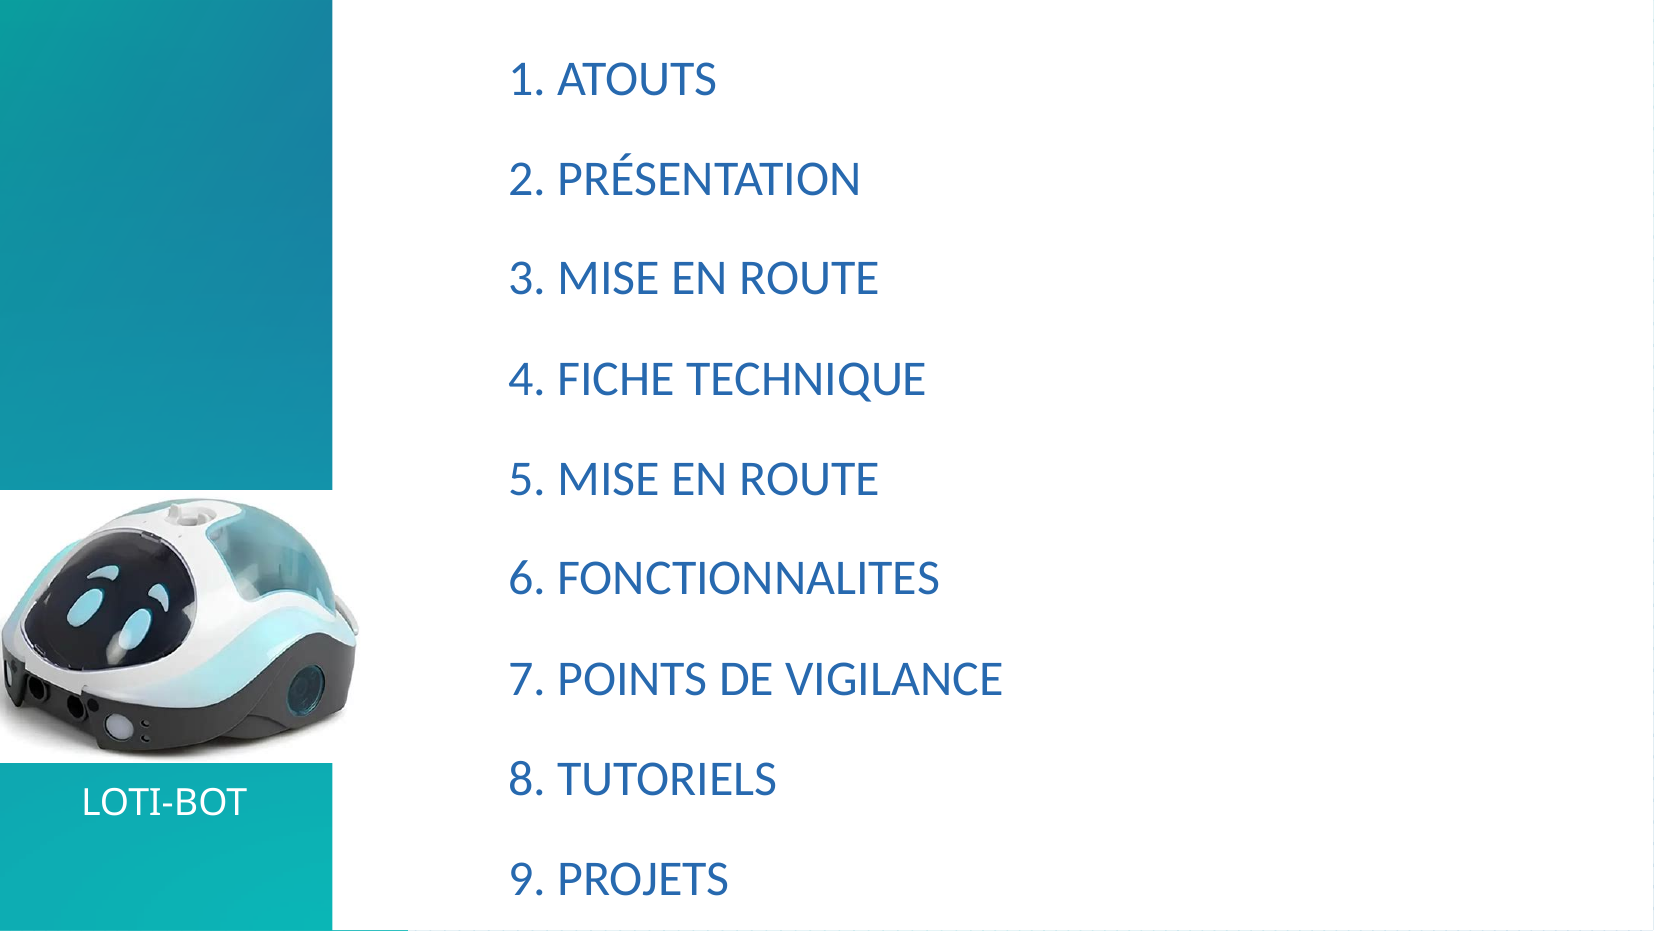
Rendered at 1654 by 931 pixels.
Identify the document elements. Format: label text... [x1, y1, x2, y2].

text_box [0, 0, 1654, 931]
picture [0, 490, 361, 763]
text_box LOTI-BOT [0, 763, 329, 859]
text_box ATOUTS PRÉSENTATION MISE EN ROUTE FICHE TECHNIQUE MISE EN ROUTE FONCTIONNALITES POINTS DE VIGILANCE TUTORIELS PROJETS [493, 0, 1254, 916]
